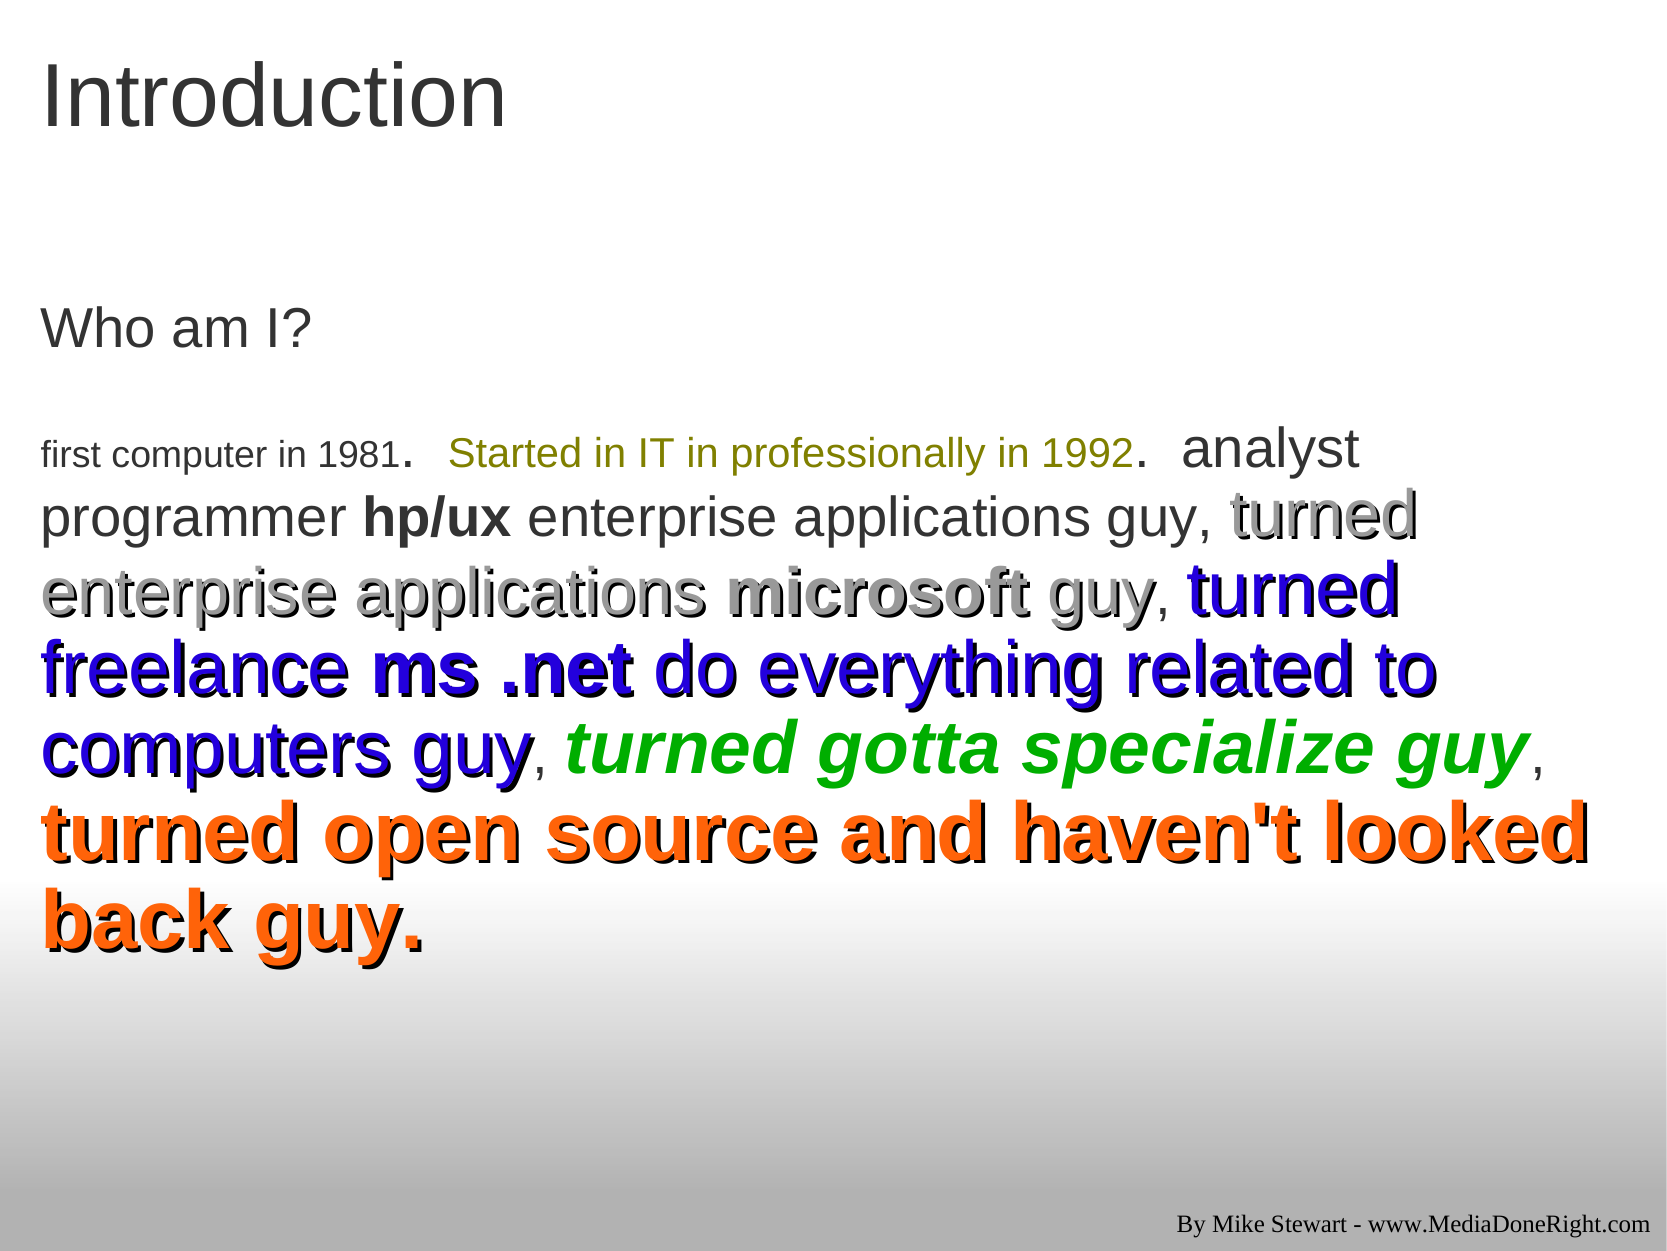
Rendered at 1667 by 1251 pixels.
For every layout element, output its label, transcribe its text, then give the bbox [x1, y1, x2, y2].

list Who am I? first computer in 1981. Started in IT in professionally in 1992. analyst programmer hp/ux enterprise applications guy, turned enterprise applications microsoft guy, turned freelance ms .net do everything related to computers guy, turned gotta specialize guy, turned open source and haven't looked back guy. [40, 300, 1627, 1201]
picture [0, 0, 1667, 1251]
title Introduction [40, 50, 1627, 201]
text_box By Mike Stewart - www.MediaDoneRight.com [1162, 1200, 1666, 1246]
